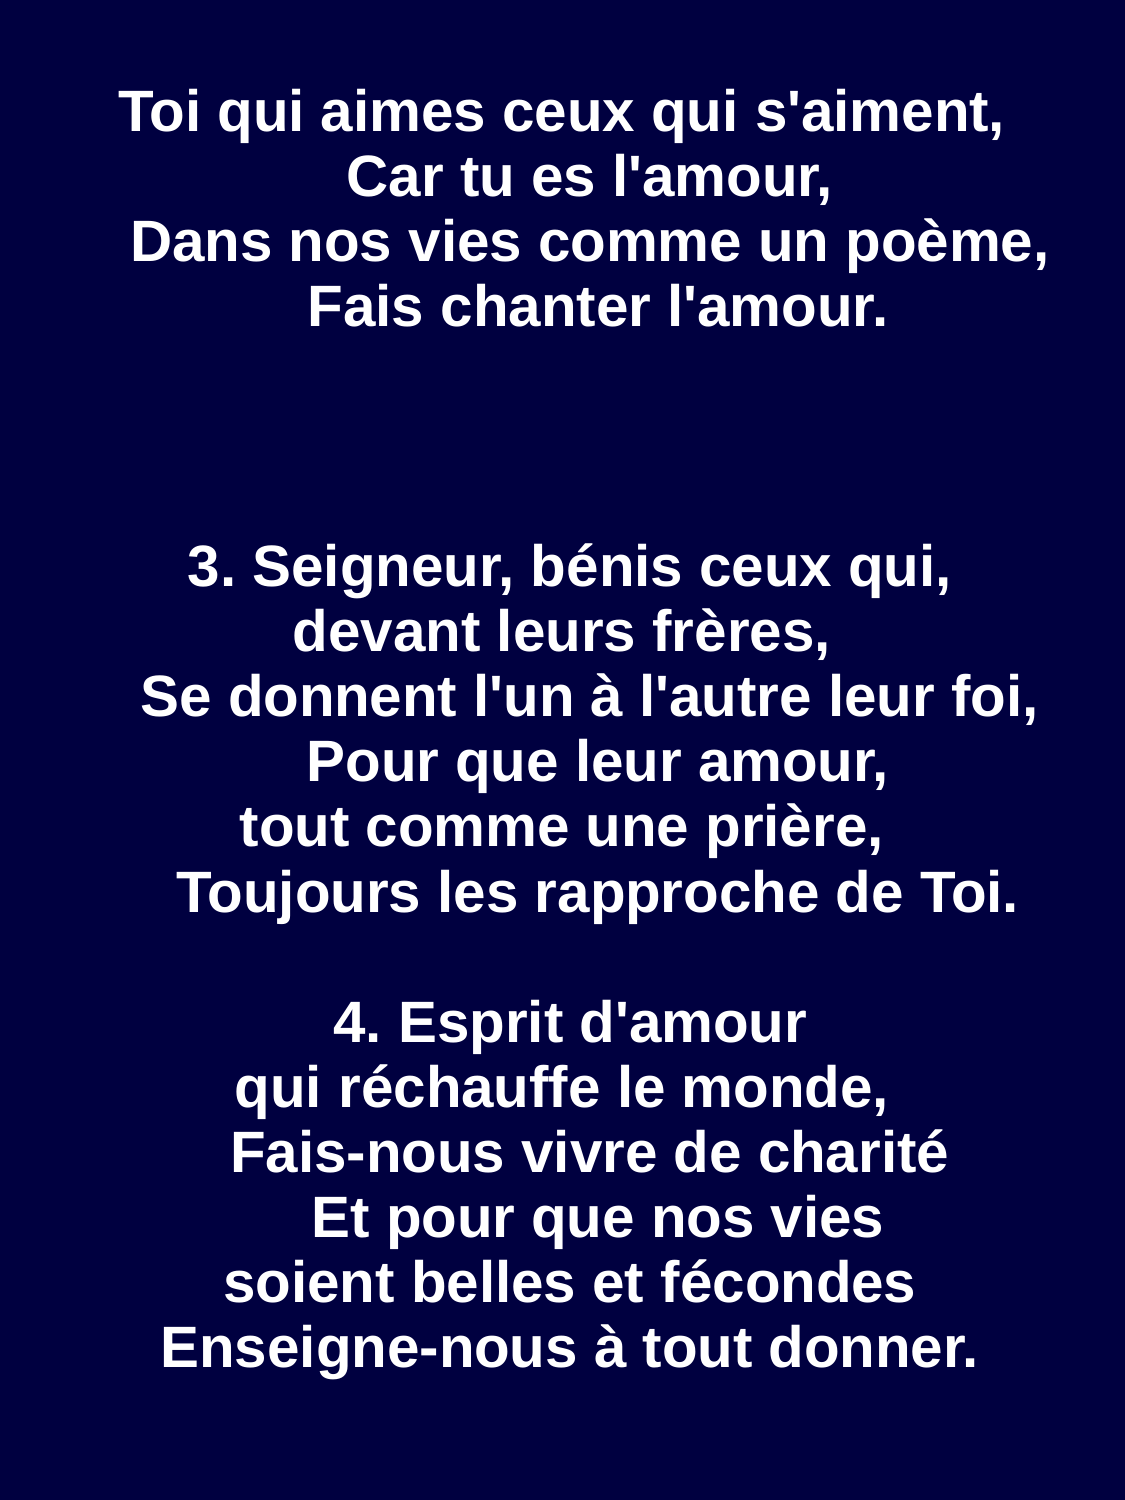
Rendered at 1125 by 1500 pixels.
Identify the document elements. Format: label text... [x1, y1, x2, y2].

text_box Toi qui aimes ceux qui s'aiment, Car tu es l'amour, Dans nos vies comme un poème, Fais chanter l'amour. 3. Seigneur, bénis ceux qui, devant leurs frères, Se donnent l'un à l'autre leur foi, Pour que leur amour, tout comme une prière, Toujours les rapproche de Toi. 4. Esprit d'amour qui réchauffe le monde, Fais-nous vivre de charité Et pour que nos vies soient belles et fécondes Enseigne-nous à tout donner. [62, 75, 1079, 1386]
